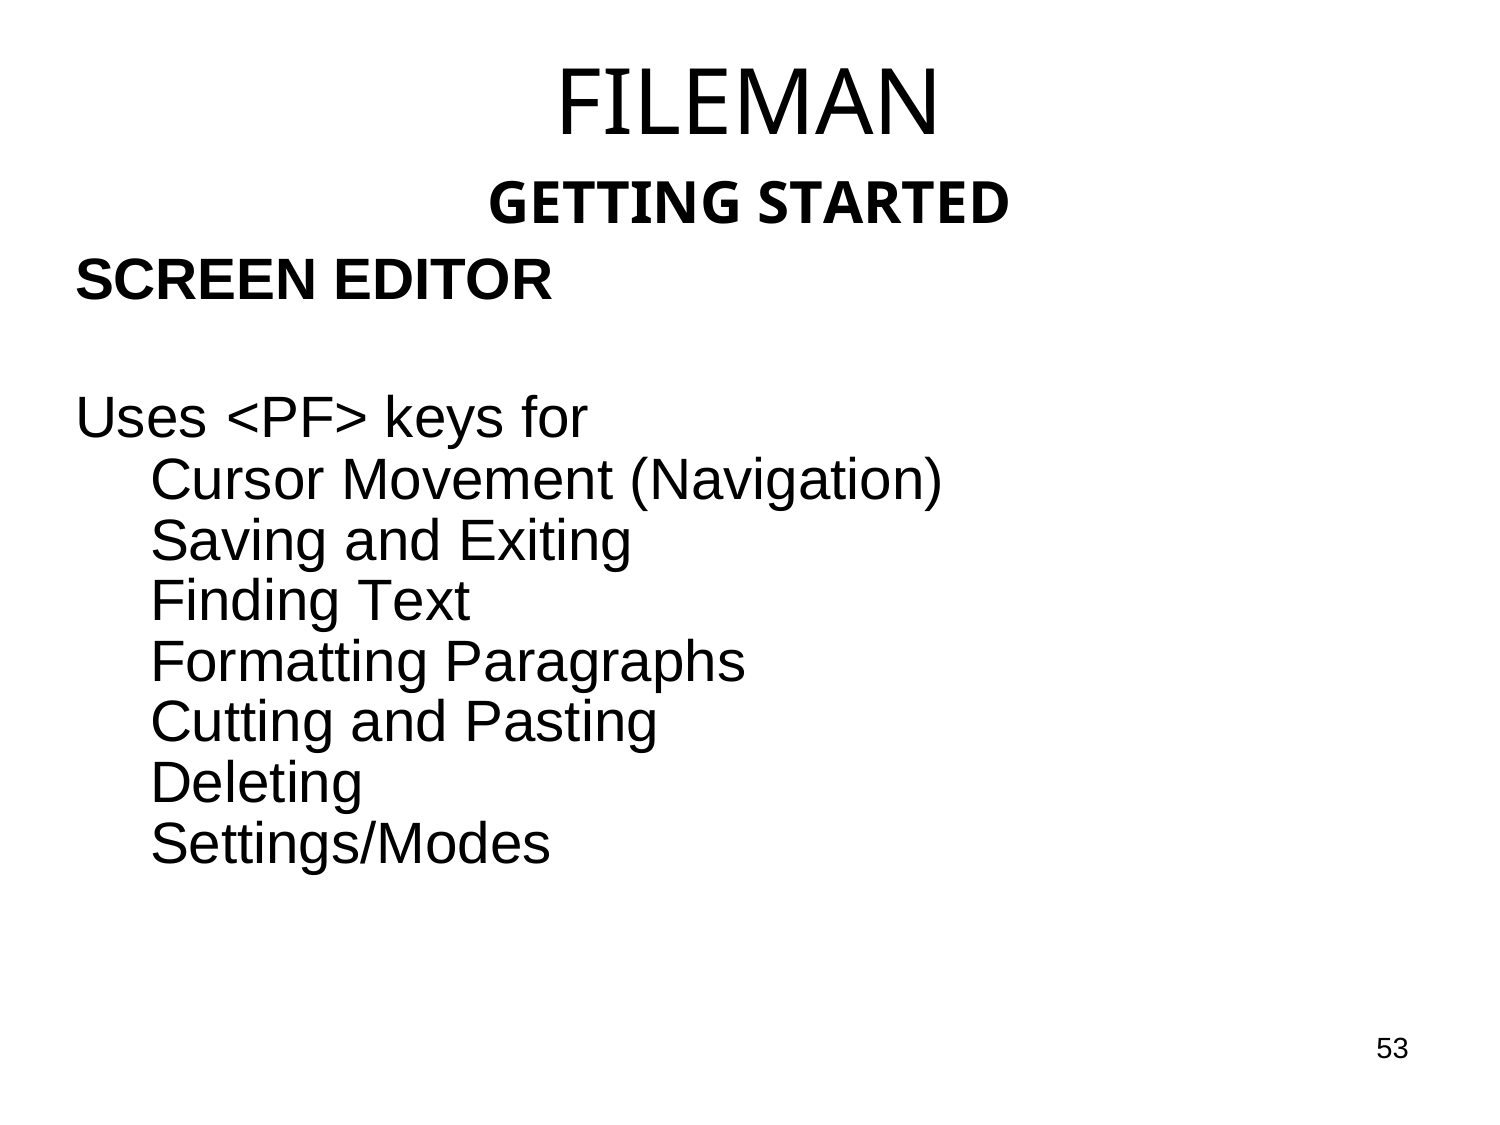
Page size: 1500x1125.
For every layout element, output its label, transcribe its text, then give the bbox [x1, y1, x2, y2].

title FILEMAN GETTING STARTED [75, 32, 1424, 245]
list SCREEN EDITOR Uses <PF> keys for Cursor Movement (Navigation) Saving and Exiting Finding Text Formatting Paragraphs Cutting and Pasting Deleting Settings/Modes [75, 262, 1424, 991]
